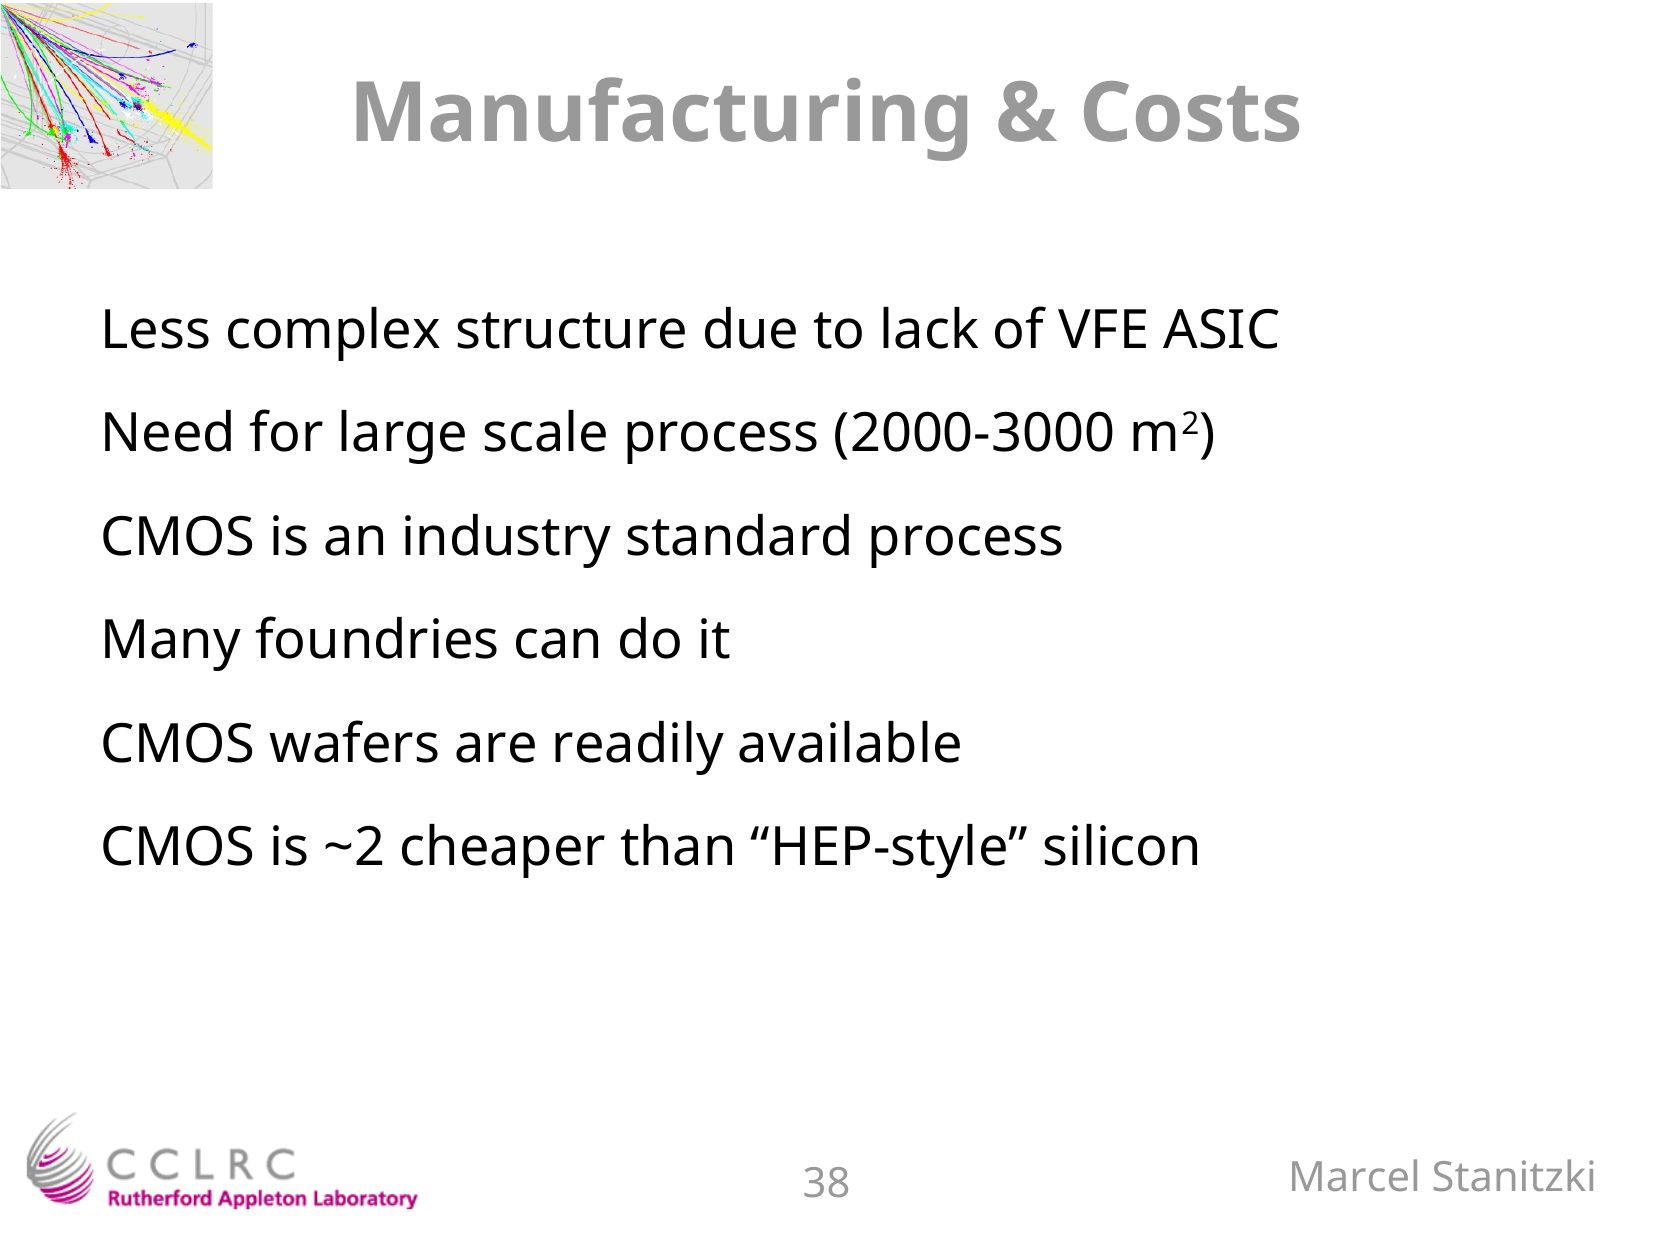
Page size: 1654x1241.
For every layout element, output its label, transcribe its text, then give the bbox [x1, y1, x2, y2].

picture [0, 3, 213, 189]
title Manufacturing & Costs [203, 5, 1451, 213]
picture [19, 1110, 426, 1212]
list Less complex structure due to lack of VFE ASIC Need for large scale process (2000-3000 m2) CMOS is an industry standard process Many foundries can do it CMOS wafers are readily available CMOS is ~2 cheaper than “HEP-style” silicon [82, 290, 1571, 1109]
